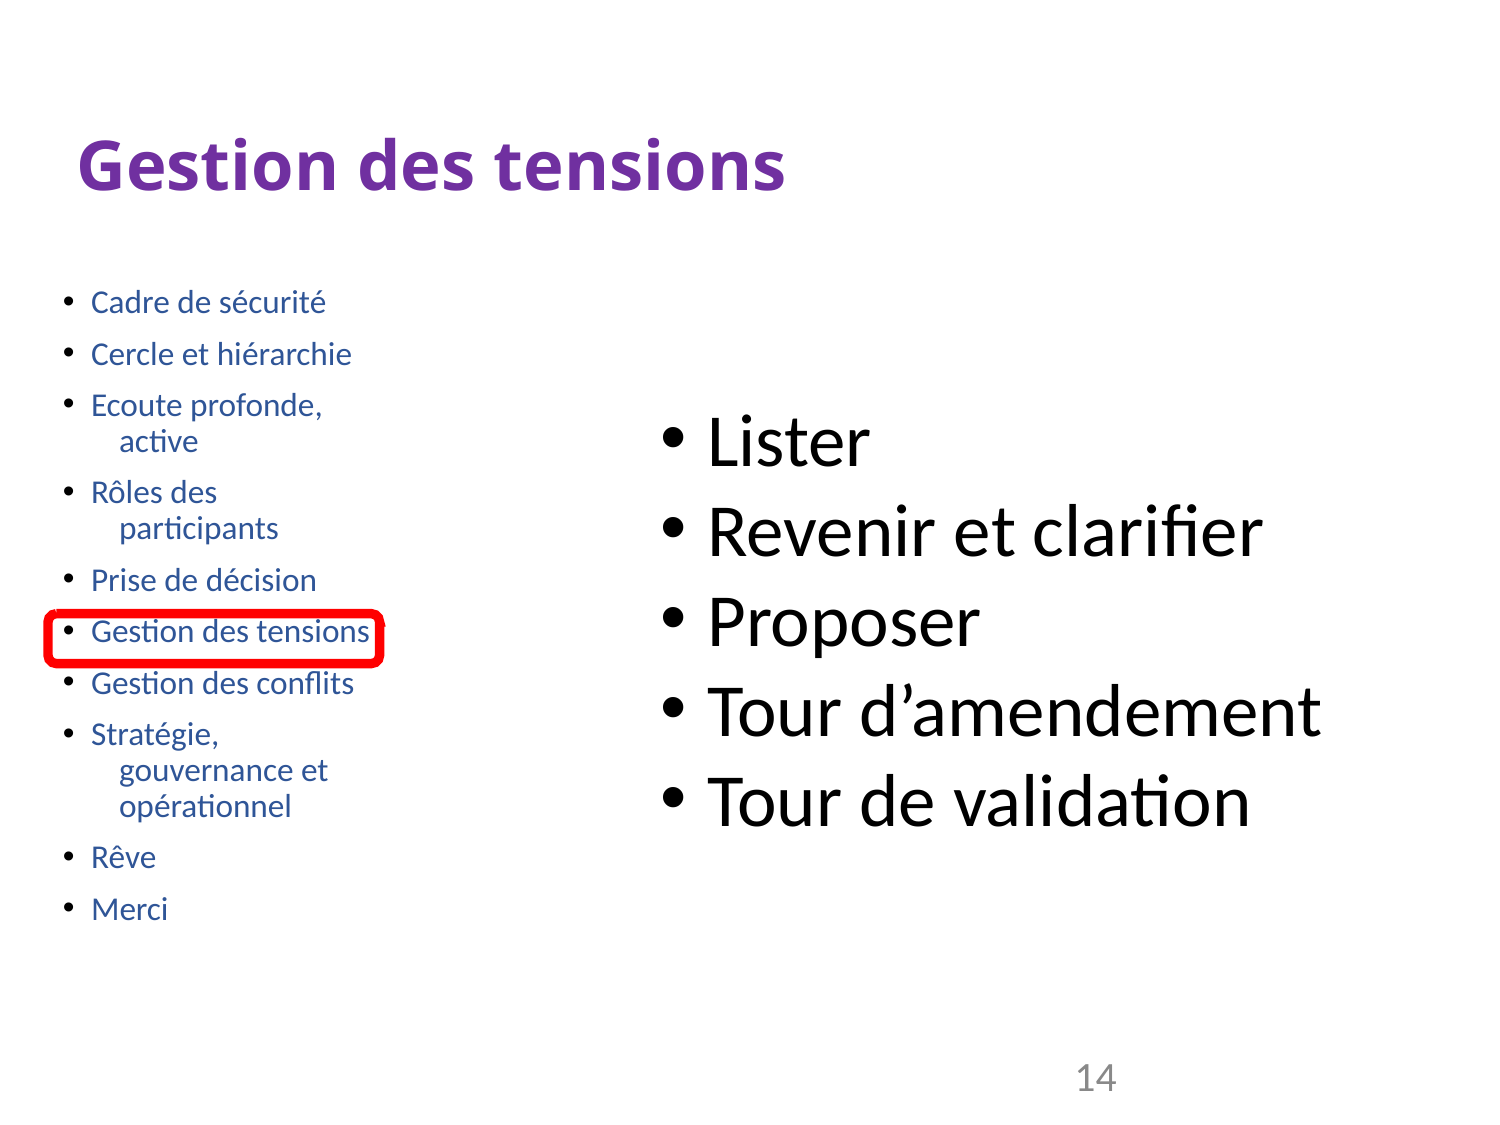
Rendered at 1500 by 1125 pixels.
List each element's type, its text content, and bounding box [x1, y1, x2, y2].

title Gestion des tensions [61, 59, 1397, 278]
list Cadre de sécurité Cercle et hiérarchie Ecoute profonde, active Rôles des participants Prise de décision Gestion des tensions Gestion des conflits Stratégie, gouvernance et opérationnel Rêve Merci [53, 619, 374, 658]
text_box Lister Revenir et clarifier Proposer Tour d’amendement Tour de validation [645, 383, 1397, 853]
text_box 14 [1059, 1042, 1397, 1103]
list Cadre de sécurité Cercle et hiérarchie Ecoute profonde, active Rôles des participants Prise de décision Gestion des tensions Gestion des conflits Stratégie, gouvernance et opérationnel Rêve Merci [48, 277, 400, 992]
